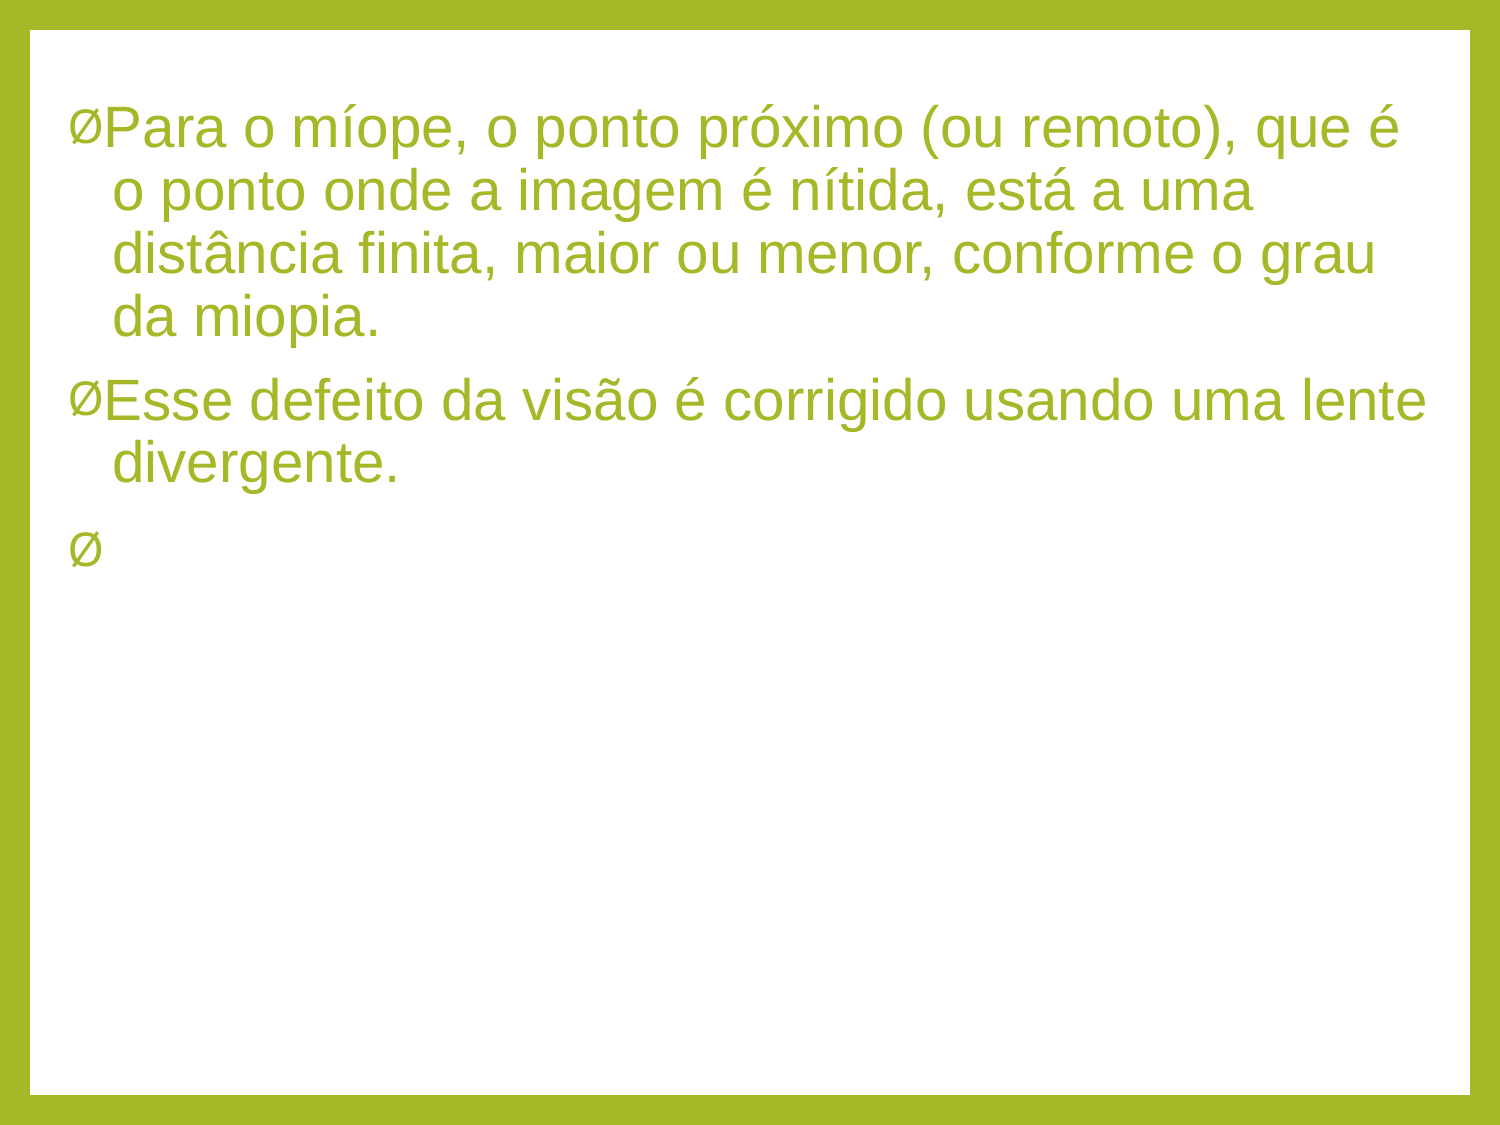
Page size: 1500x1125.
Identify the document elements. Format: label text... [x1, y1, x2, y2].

list Para o míope, o ponto próximo (ou remoto), que é o ponto onde a imagem é nítida, está a uma distância finita, maior ou menor, conforme o grau da miopia. Esse defeito da visão é corrigido usando uma lente divergente. [41, 90, 1459, 1035]
